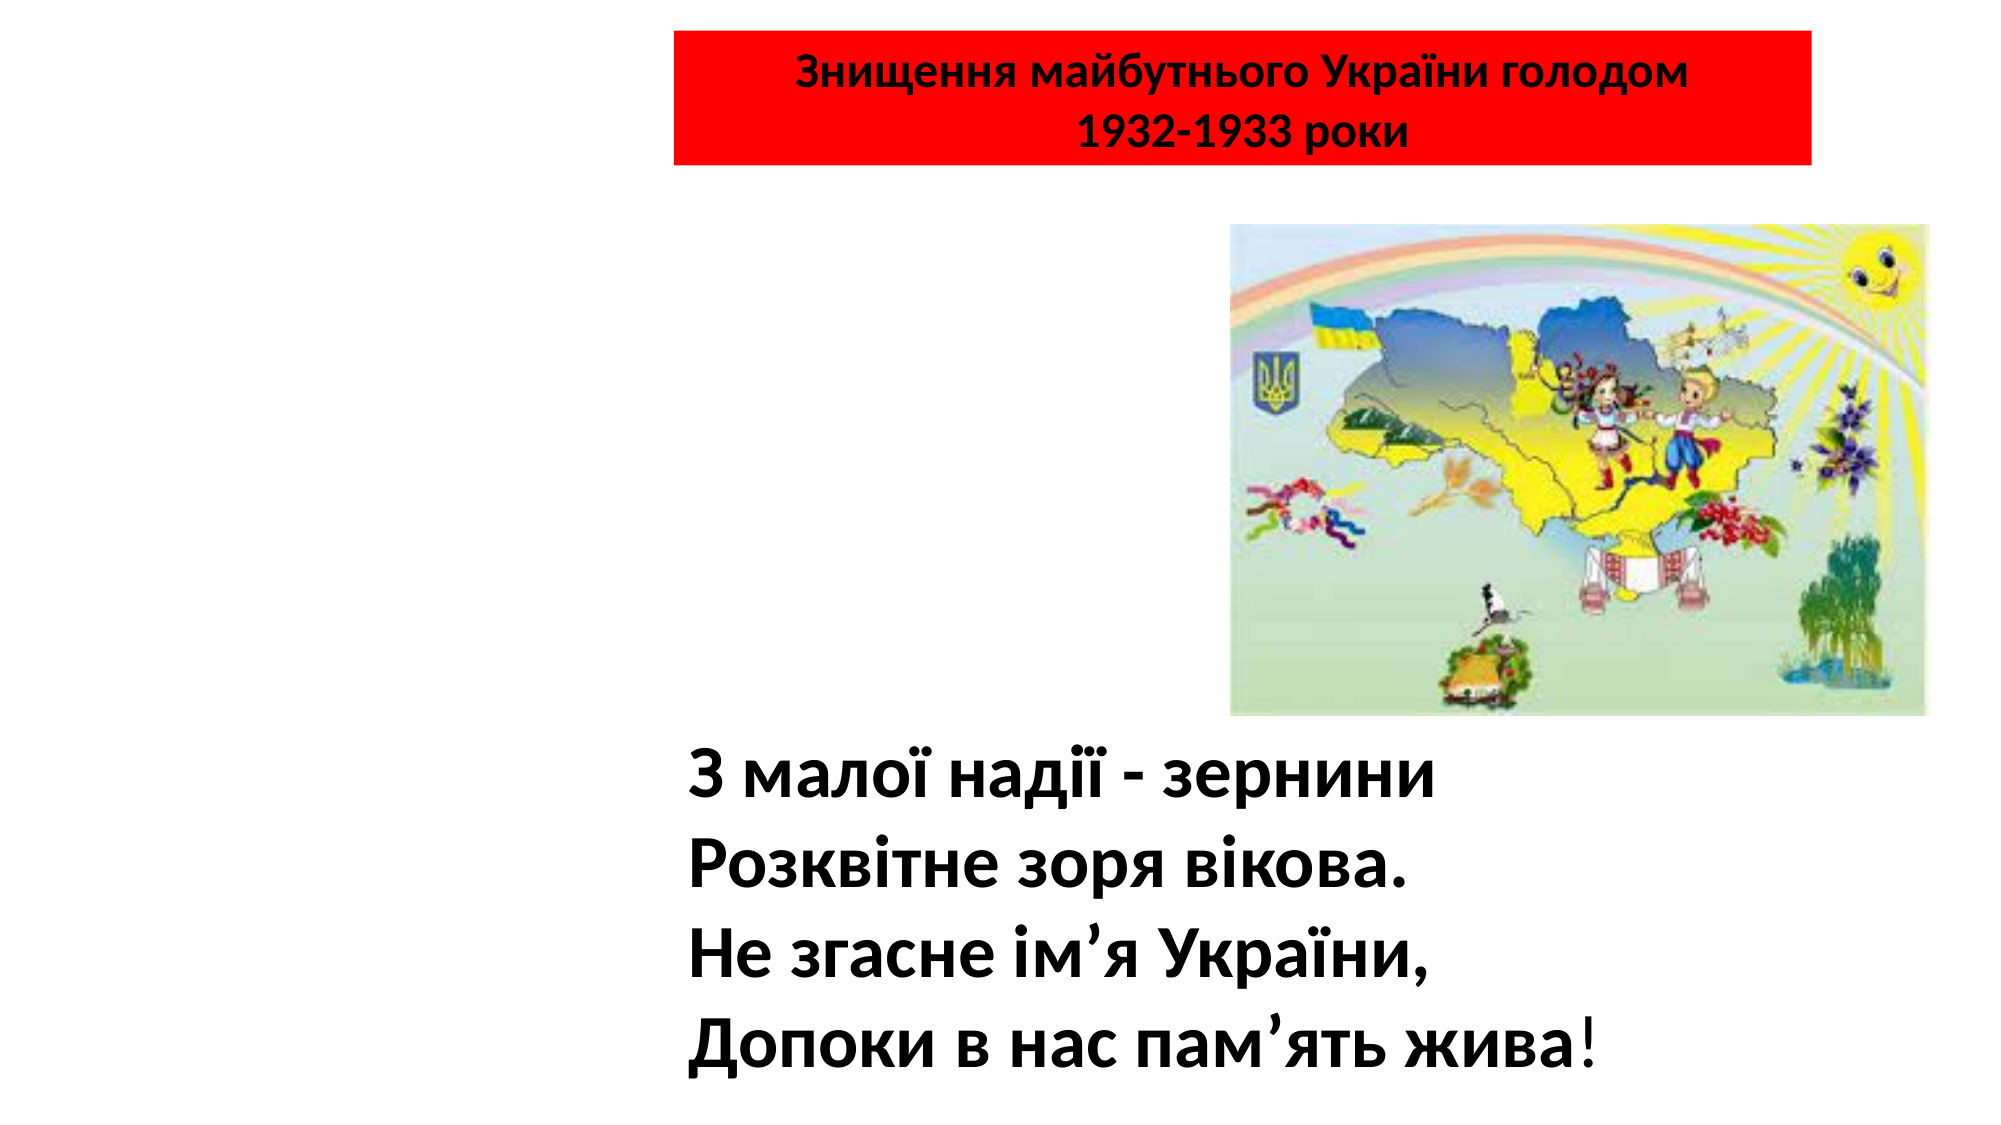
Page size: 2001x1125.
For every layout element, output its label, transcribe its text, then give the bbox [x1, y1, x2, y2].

picture [1230, 224, 1930, 716]
text_box Знищення майбутнього України голодом 1932-1933 роки [673, 30, 1812, 166]
text_box З малої надії - зернини Розквітне зоря вікова. Не згасне ім’я України, Допоки в нас пам’ять жива! [673, 715, 1649, 1091]
